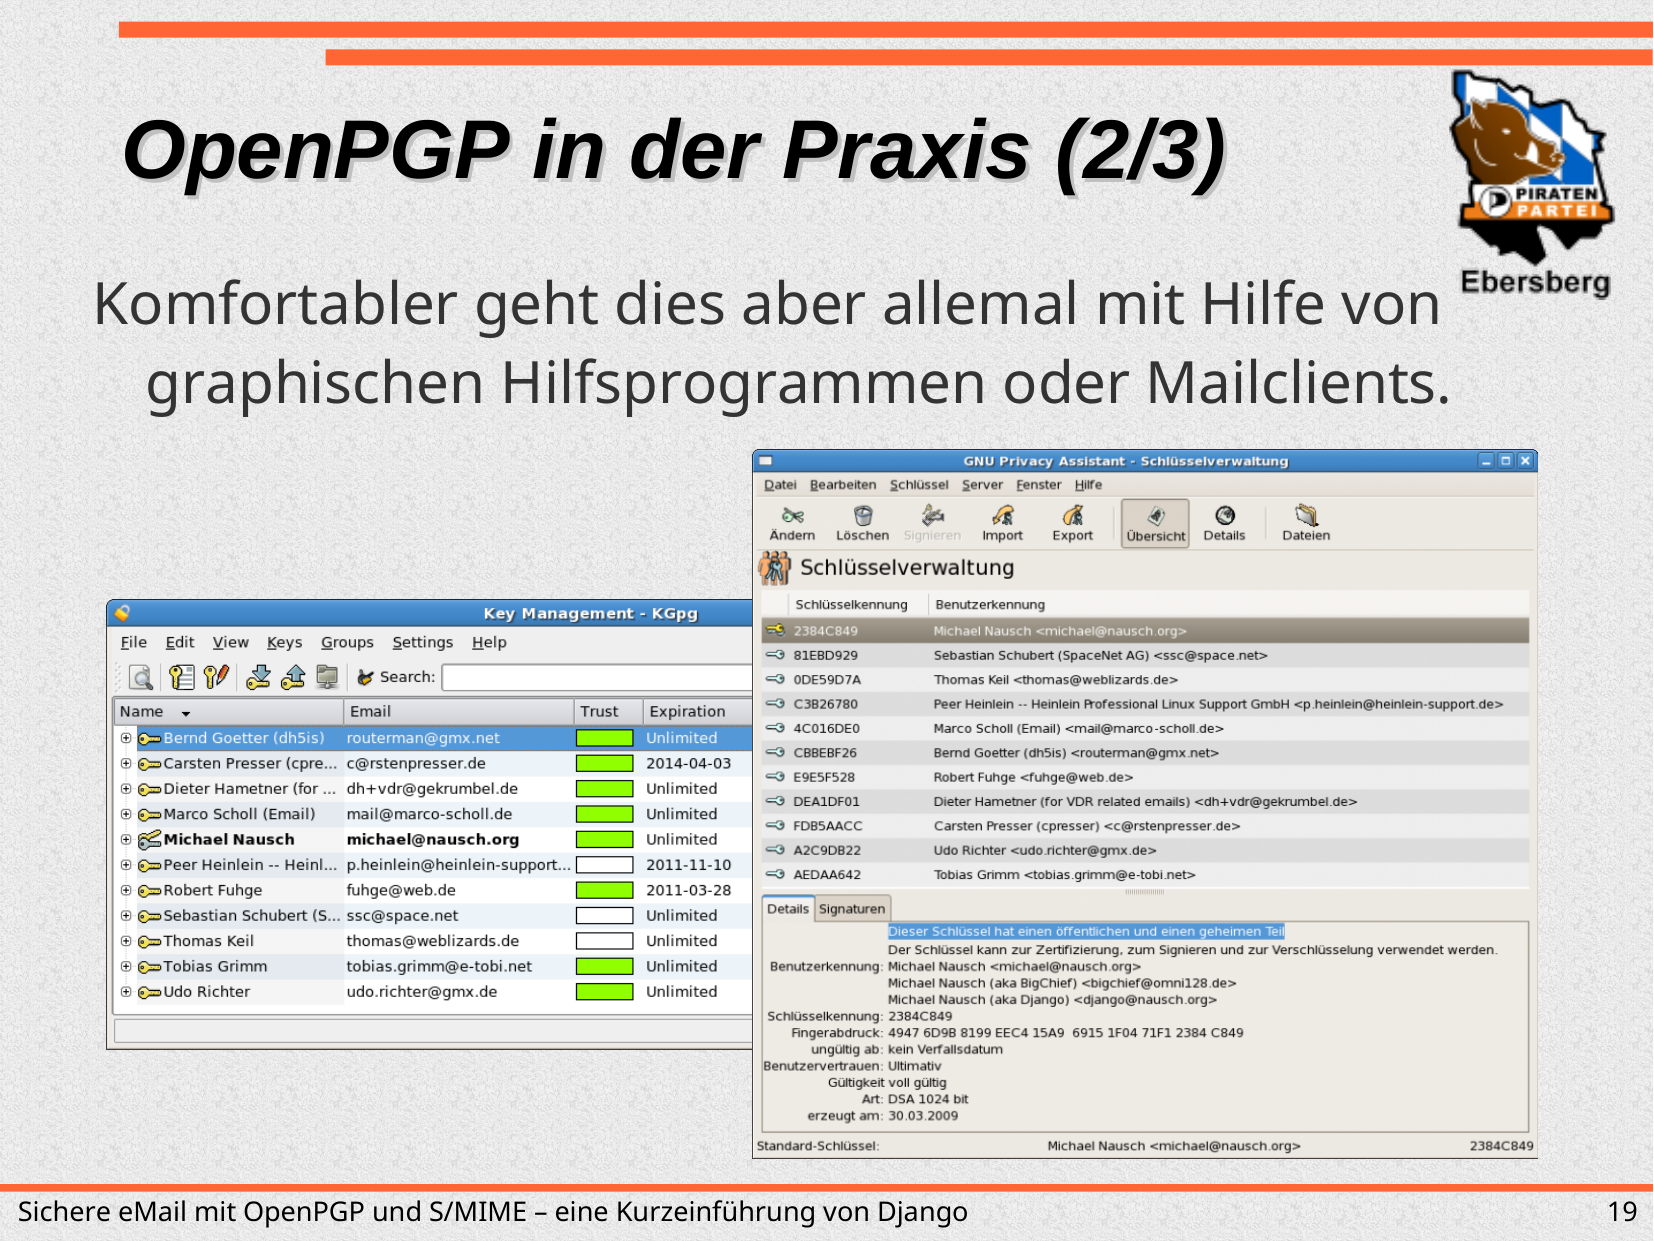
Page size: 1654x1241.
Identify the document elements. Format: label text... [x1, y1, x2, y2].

title OpenPGP in der Praxis (2/3) [121, 46, 1534, 254]
picture [0, 0, 1654, 1241]
list Komfortabler geht dies aber allemal mit Hilfe von graphischen Hilfsprogrammen oder Mailclients. [75, 262, 1567, 1073]
